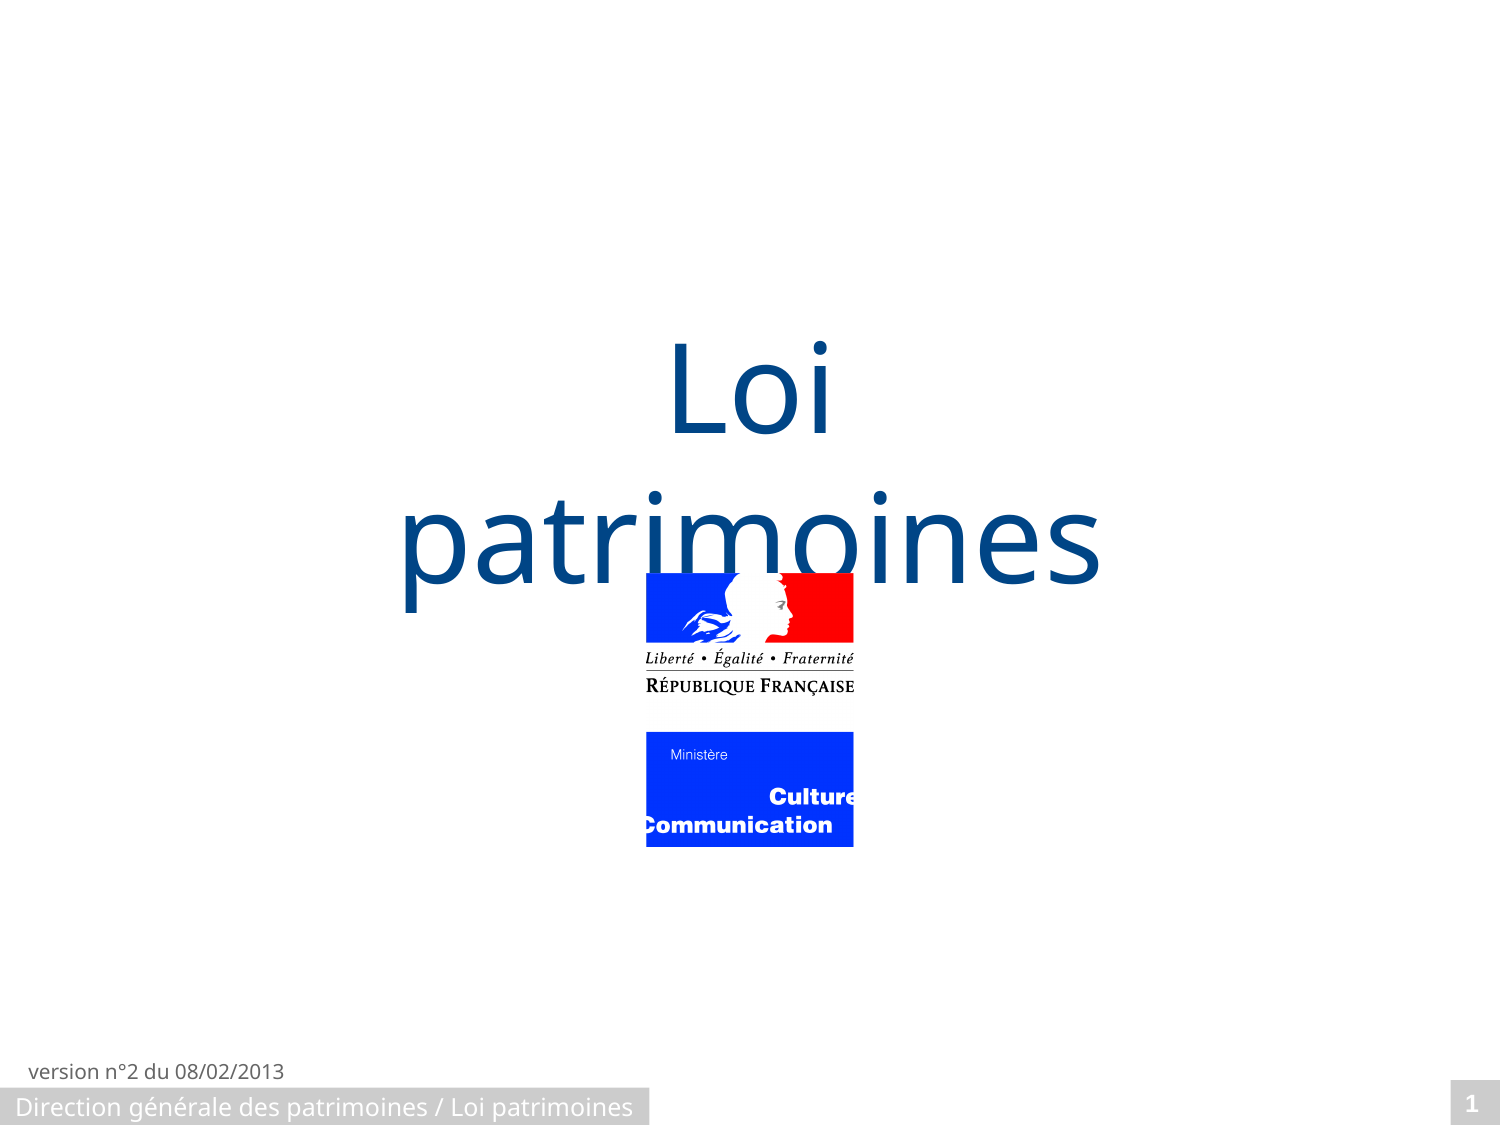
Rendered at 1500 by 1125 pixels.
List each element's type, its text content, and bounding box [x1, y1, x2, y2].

picture [646, 573, 854, 847]
text_box Loi patrimoines [293, 301, 1207, 467]
